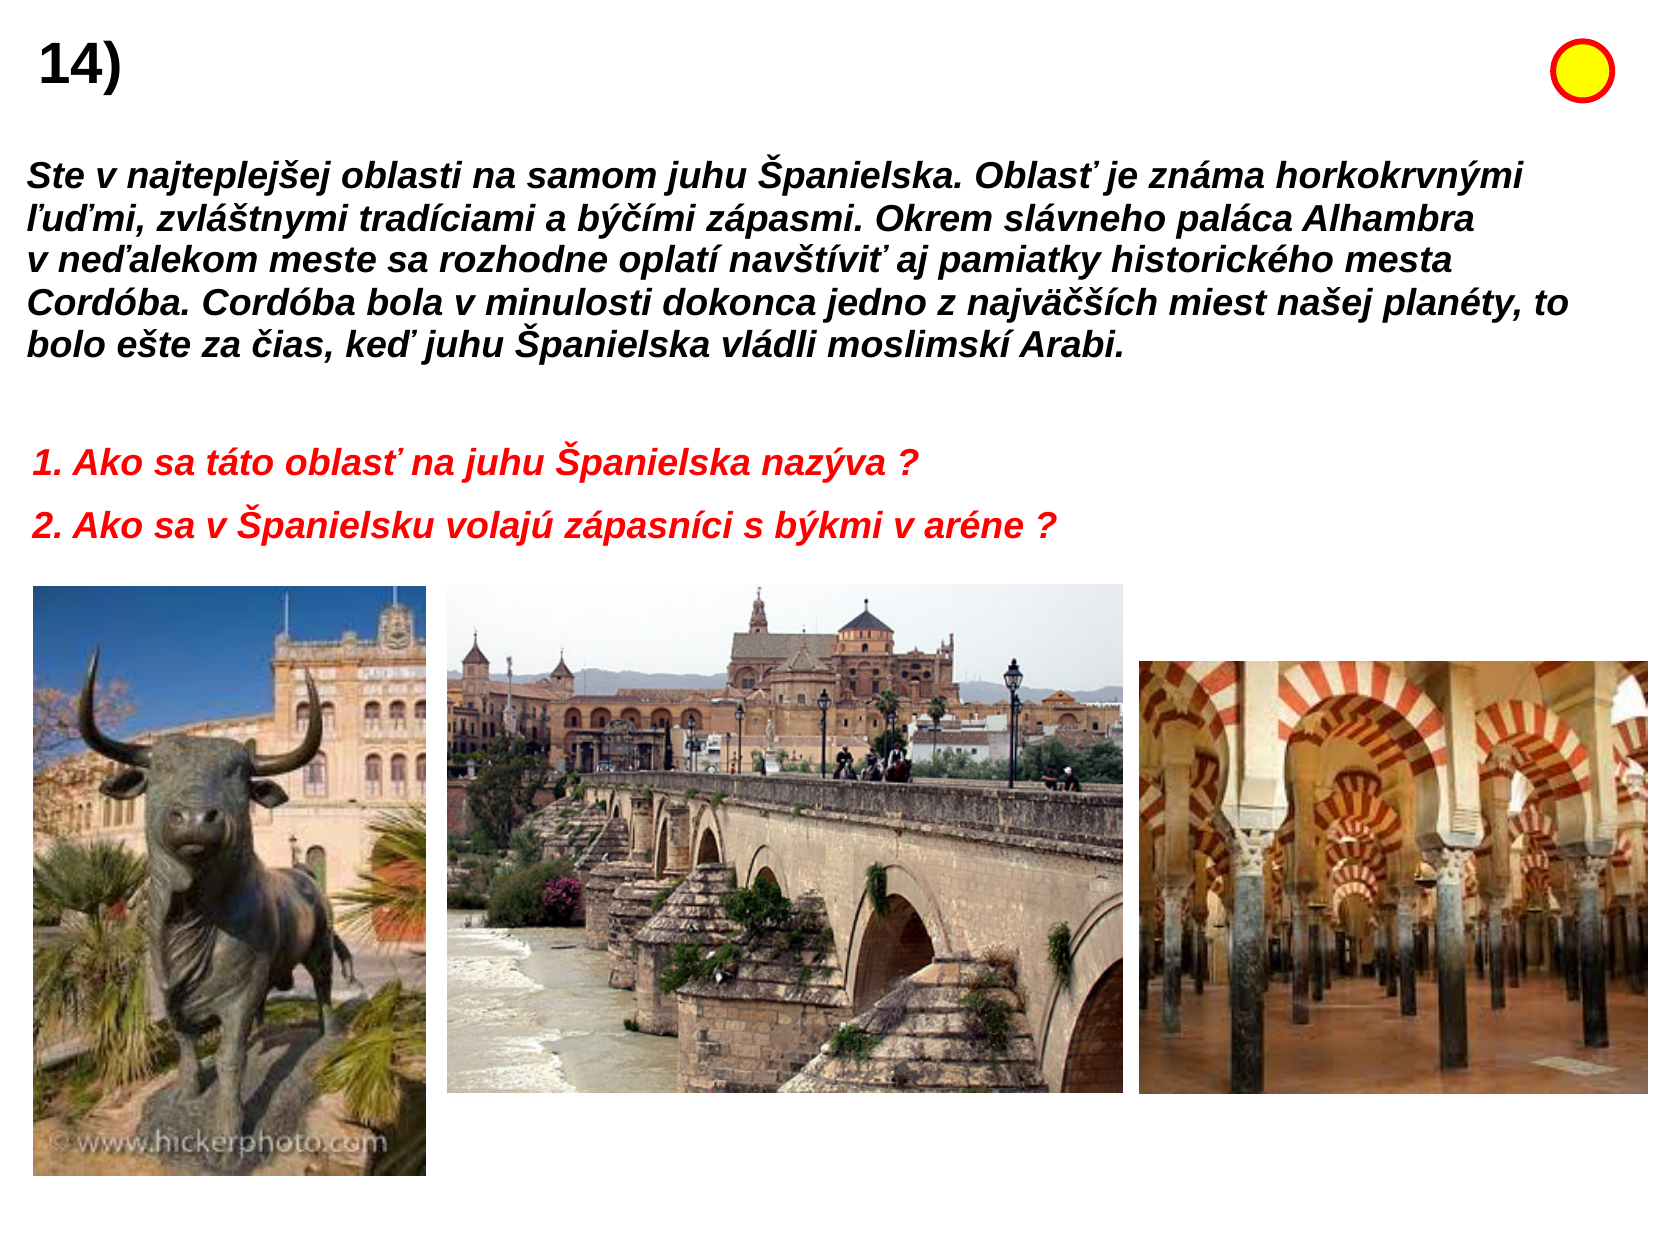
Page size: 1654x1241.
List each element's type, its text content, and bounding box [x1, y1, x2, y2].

text_box Ste v najteplejšej oblasti na samom juhu Španielska. Oblasť je známa horkokrvnými ľuďmi, zvláštnymi tradíciami a býčími zápasmi. Okrem slávneho paláca Alhambra v neďalekom meste sa rozhodne oplatí navštíviť aj pamiatky historického mesta Cordóba. Cordóba bola v minulosti dokonca jedno z najväčších miest našej planéty, to bolo ešte za čias, keď juhu Španielska vládli moslimskí Arabi. [11, 147, 1642, 373]
text_box 14) [23, 23, 1123, 104]
text_box [1553, 41, 1613, 101]
picture [33, 586, 426, 1176]
picture [447, 584, 1123, 1093]
picture [1139, 661, 1648, 1094]
text_box 1. Ako sa táto oblasť na juhu Španielska nazýva ? 2. Ako sa v Španielsku volajú zápasníci s býkmi v aréne ? [17, 413, 1589, 597]
